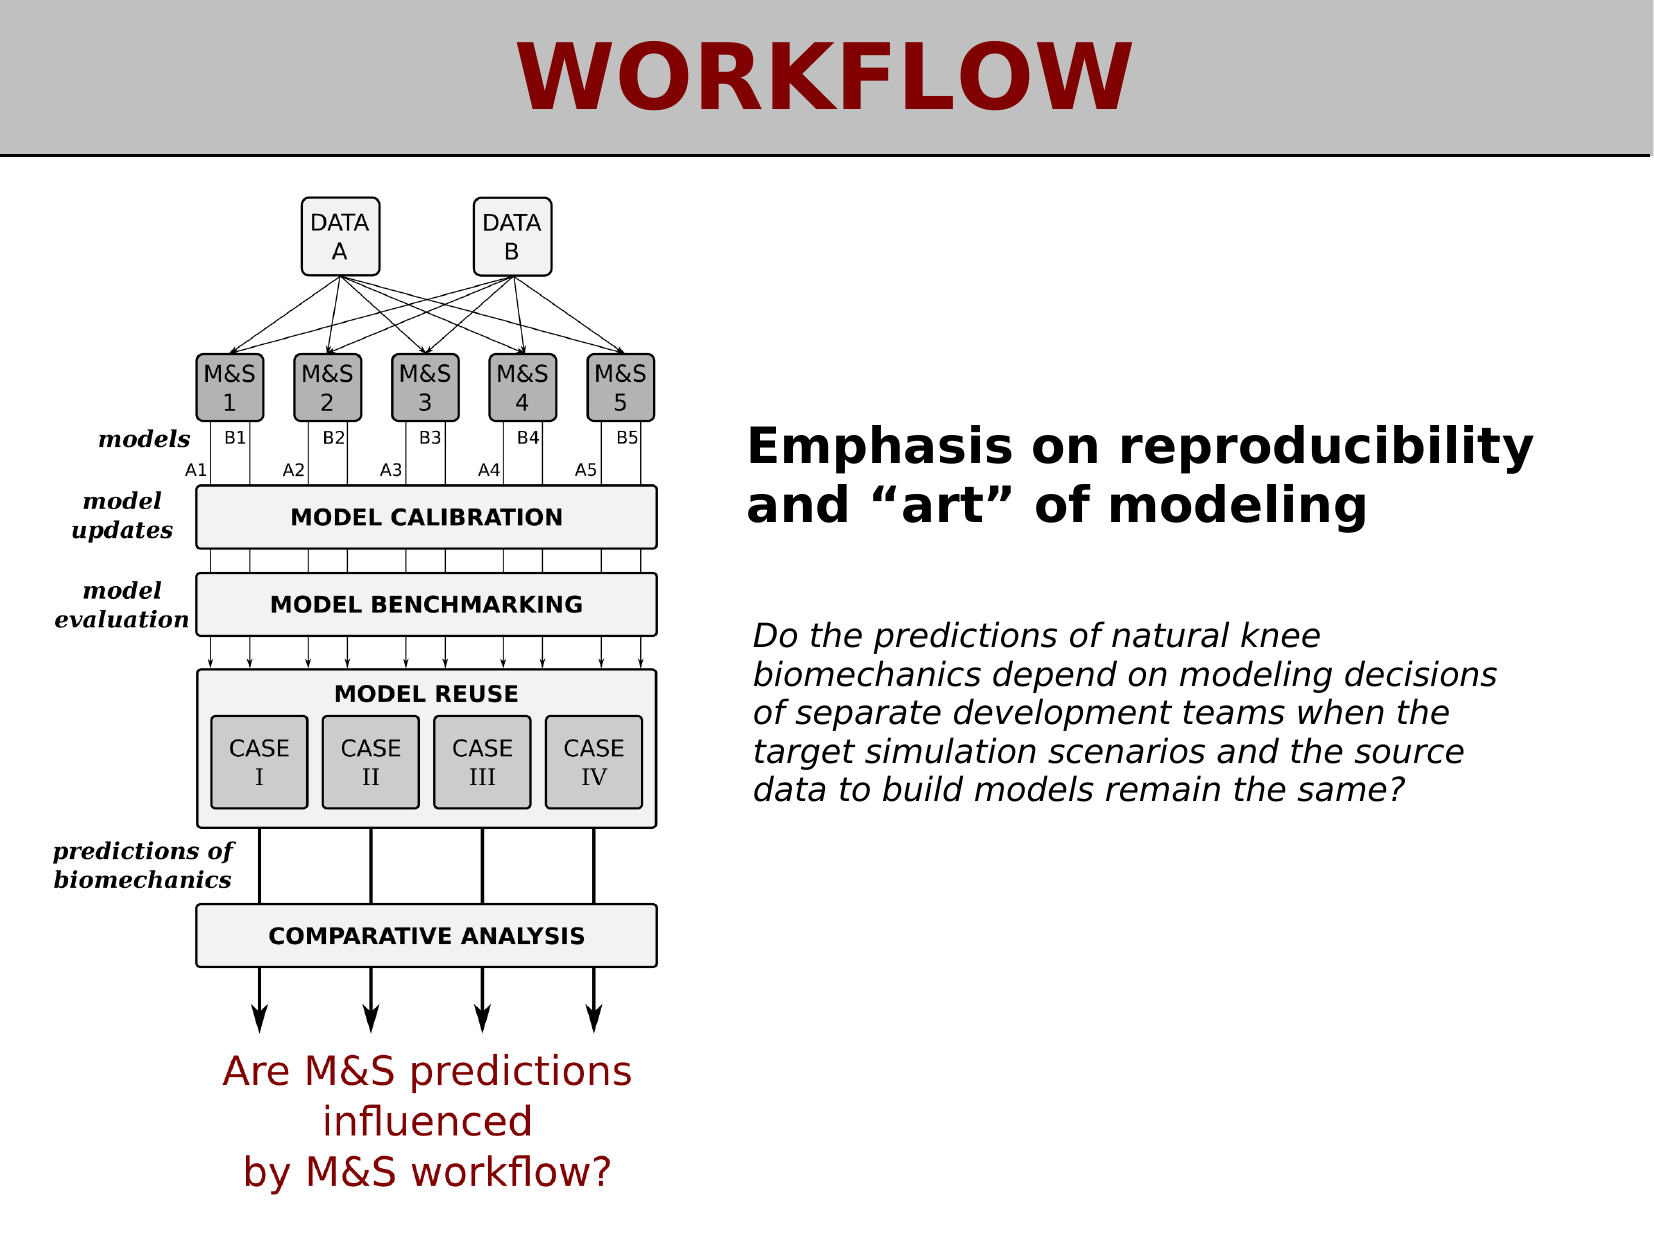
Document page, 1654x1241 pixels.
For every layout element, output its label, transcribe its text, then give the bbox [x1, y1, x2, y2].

text_box [0, 0, 1654, 156]
picture [45, 183, 664, 1201]
text_box Do the predictions of natural knee biomechanics depend on modeling decisions of separate development teams when the target simulation scenarios and the source data to build models remain the same? [738, 609, 1538, 856]
text_box Emphasis on reproducibility and “art” of modeling [731, 410, 1554, 542]
text_box WORKFLOW [0, 24, 1651, 132]
